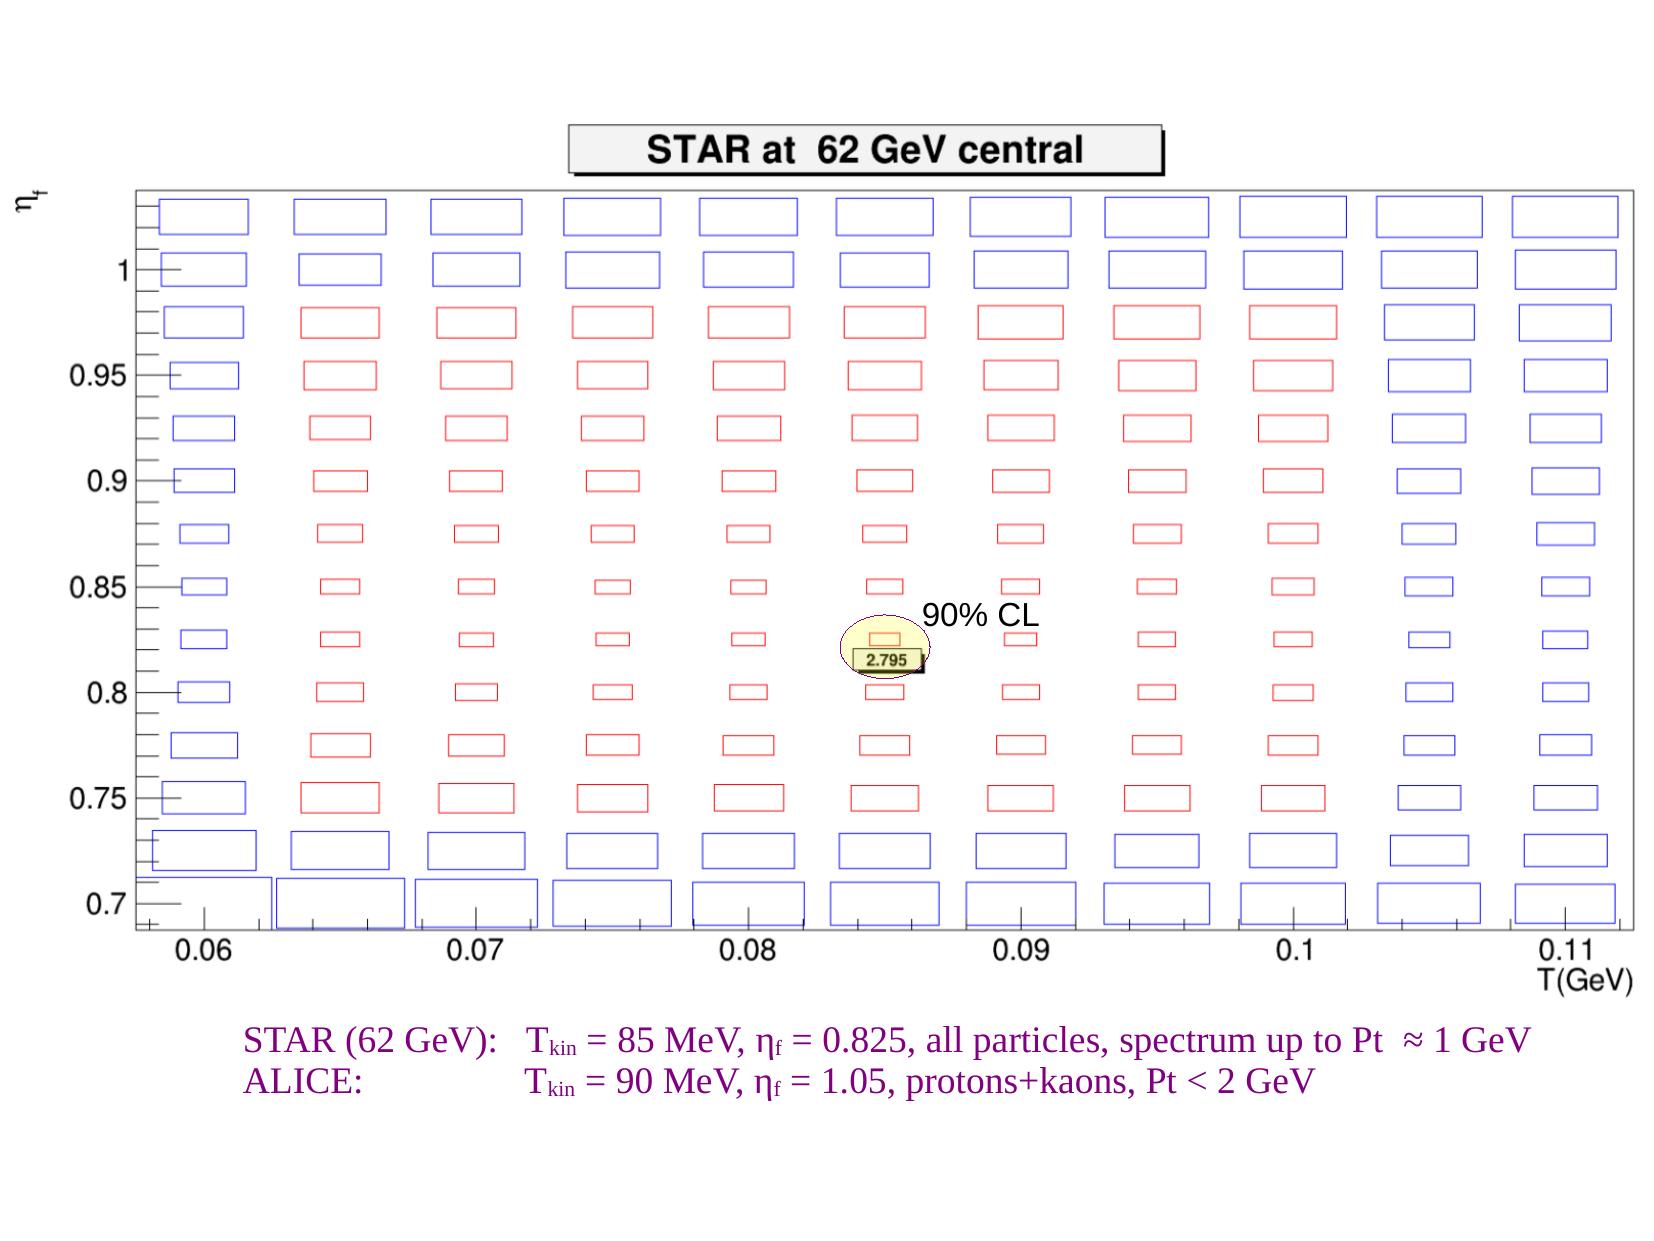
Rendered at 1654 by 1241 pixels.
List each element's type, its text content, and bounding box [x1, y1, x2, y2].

text_box STAR (62 GeV): Tkin = 85 MeV, ηf = 0.825, all particles, spectrum up to Pt ≈ 1 GeV ALICE: Tkin = 90 MeV, ηf = 1.05, protons+kaons, Pt < 2 GeV [228, 1011, 1547, 1134]
text_box 90% CL [907, 588, 1056, 641]
text_box [840, 614, 931, 679]
picture [8, 117, 1654, 1006]
